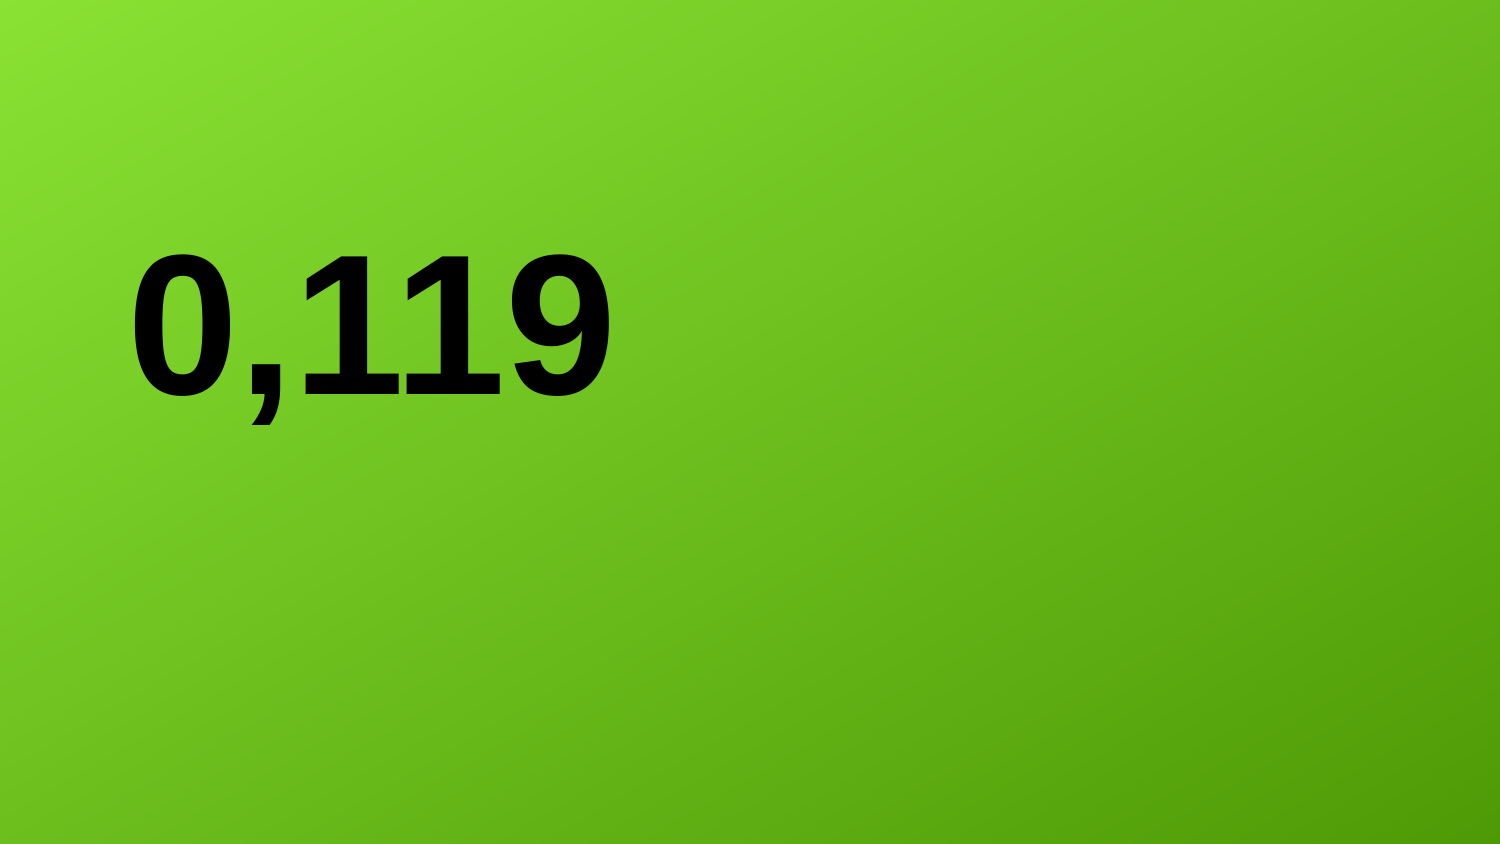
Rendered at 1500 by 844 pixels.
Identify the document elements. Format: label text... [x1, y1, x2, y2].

text_box 0,119 [162, 276, 202, 374]
text_box 0,119 [112, 259, 1388, 450]
text_box 0,119 [540, 276, 580, 326]
